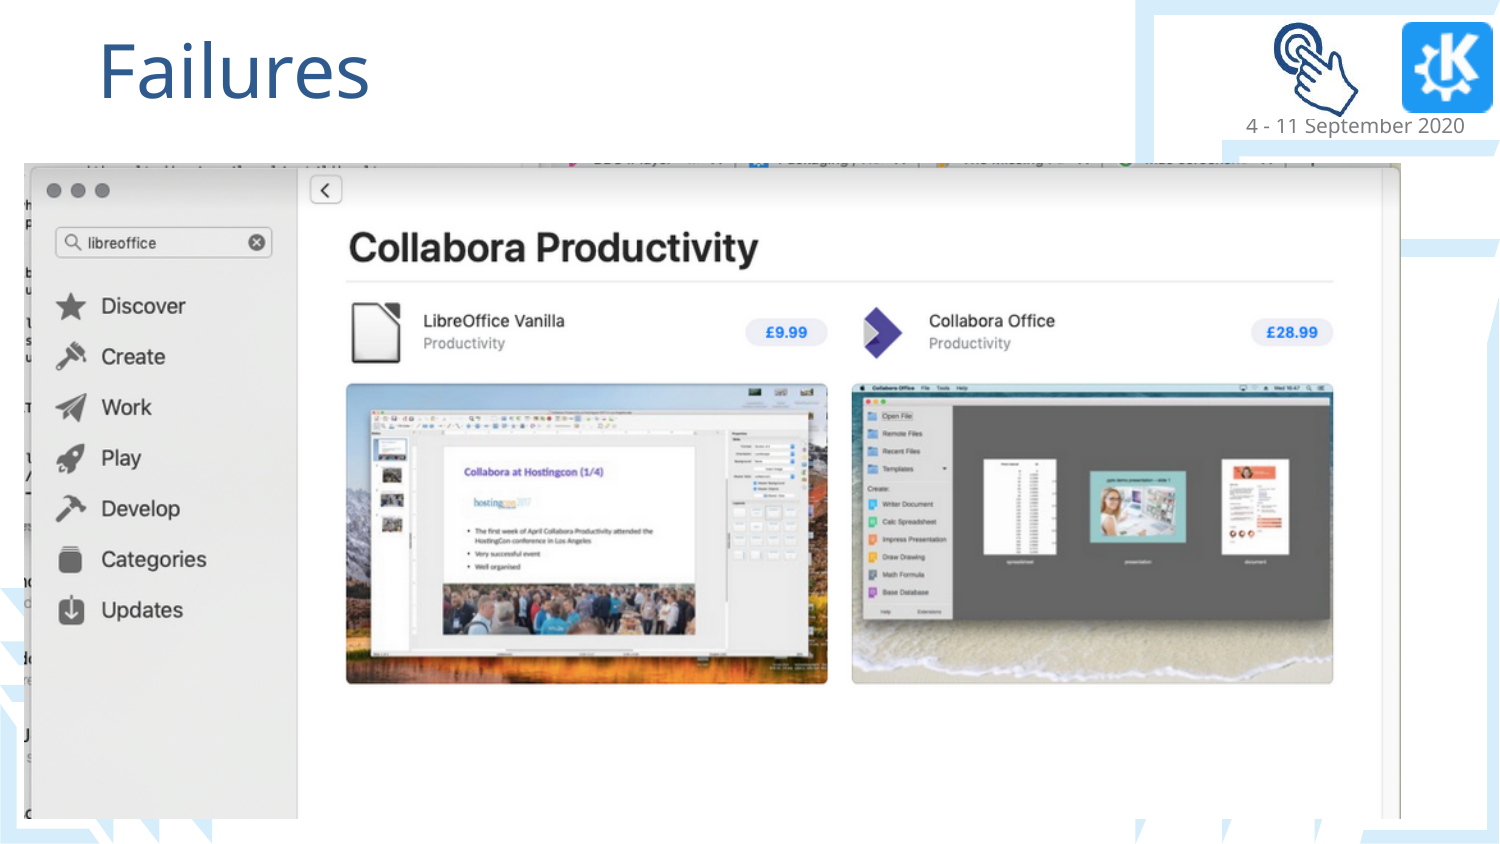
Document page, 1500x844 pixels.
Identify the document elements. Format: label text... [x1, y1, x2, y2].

picture [1402, 22, 1493, 113]
picture [1242, 19, 1390, 119]
title Failures [0, 0, 934, 139]
picture [24, 163, 1401, 819]
